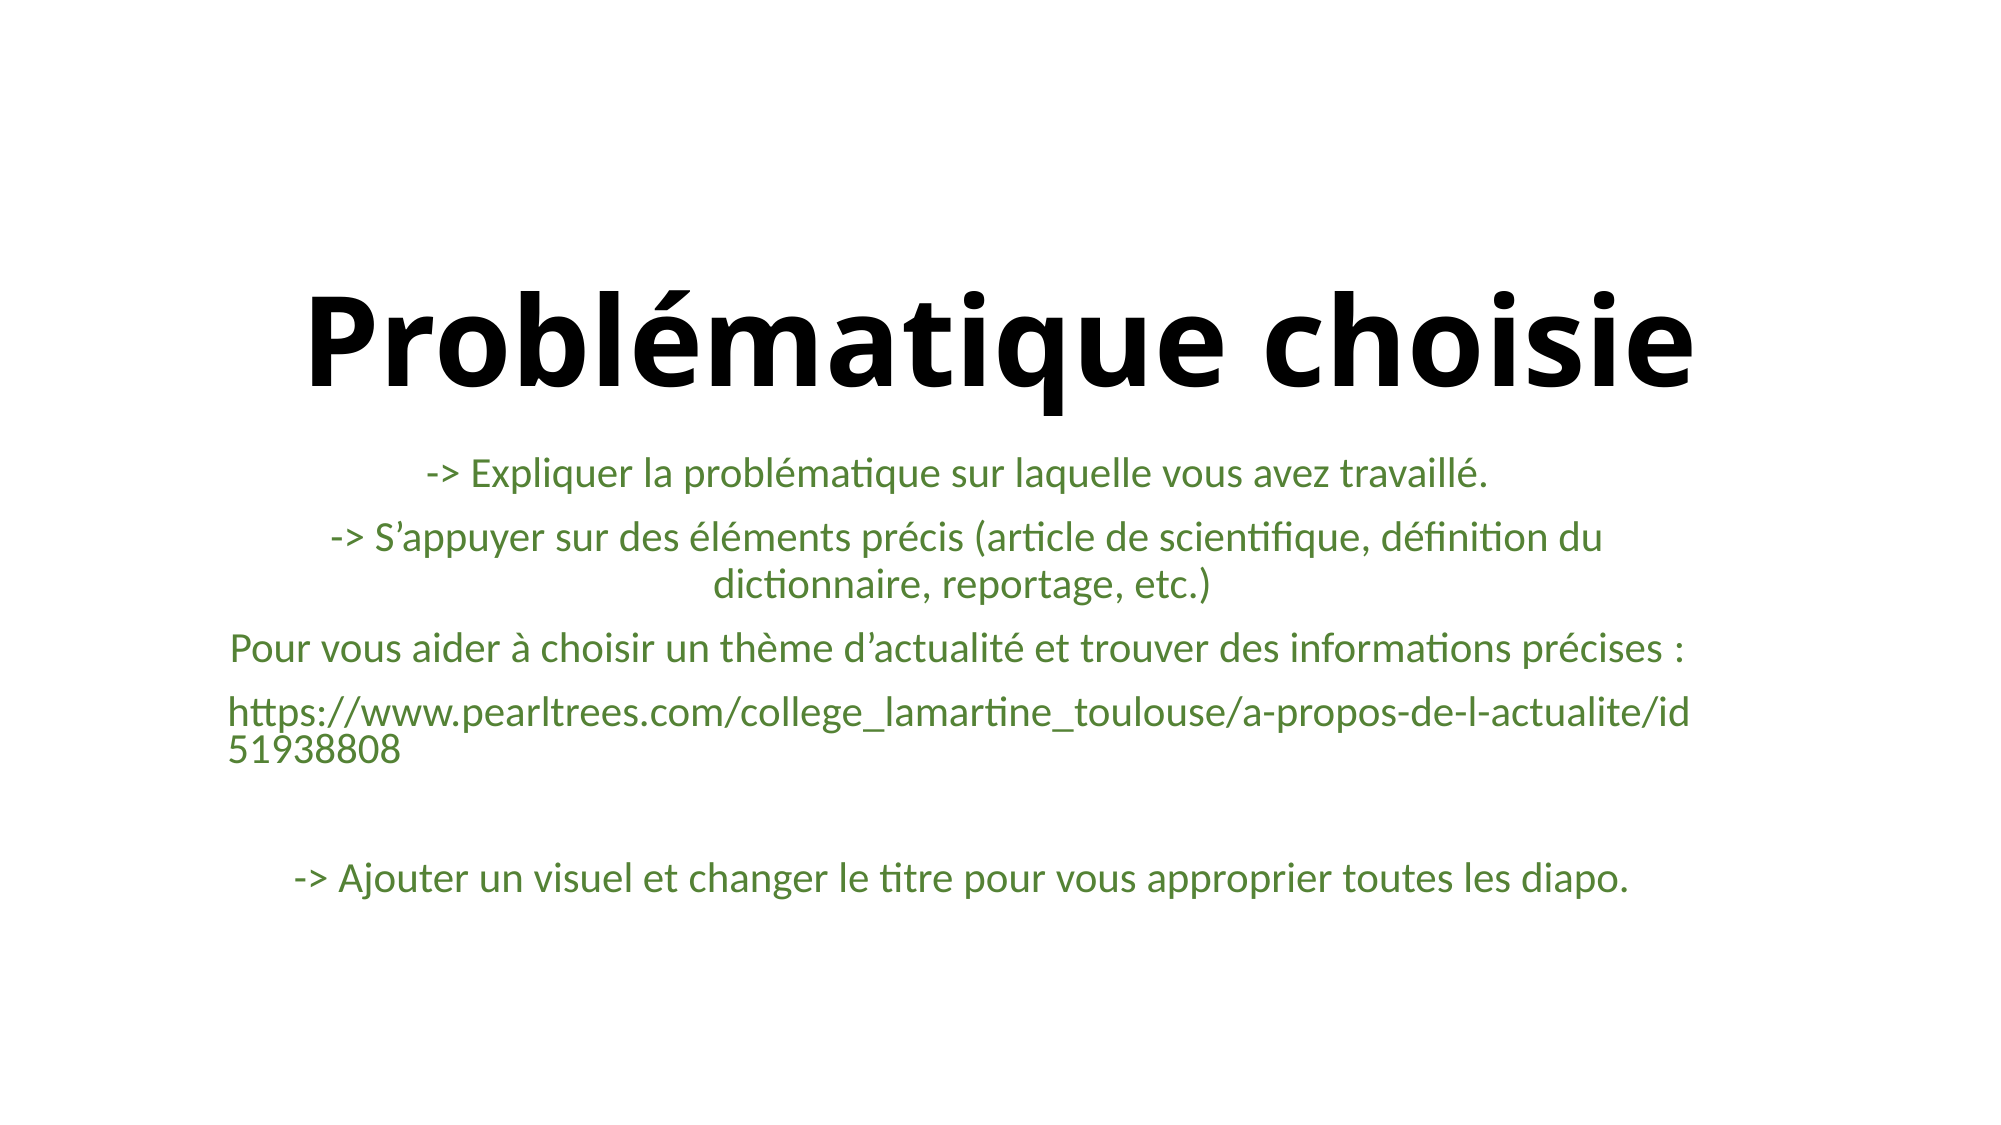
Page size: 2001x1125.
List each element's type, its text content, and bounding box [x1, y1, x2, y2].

title Problématique choisie [249, 29, 1750, 422]
subtitle -> Expliquer la problématique sur laquelle vous avez travaillé. -> S’appuyer sur des éléments précis (article de scientifique, définition du dictionnaire, reportage, etc.) Pour vous aider à choisir un thème d’actualité et trouver des informations précises : https://www.pearltrees.com/college_lamartine_toulouse/a-propos-de-l-actualite/id51938808 -> Ajouter un visuel et changer le titre pour vous approprier toutes les diapo. [212, 442, 1713, 904]
